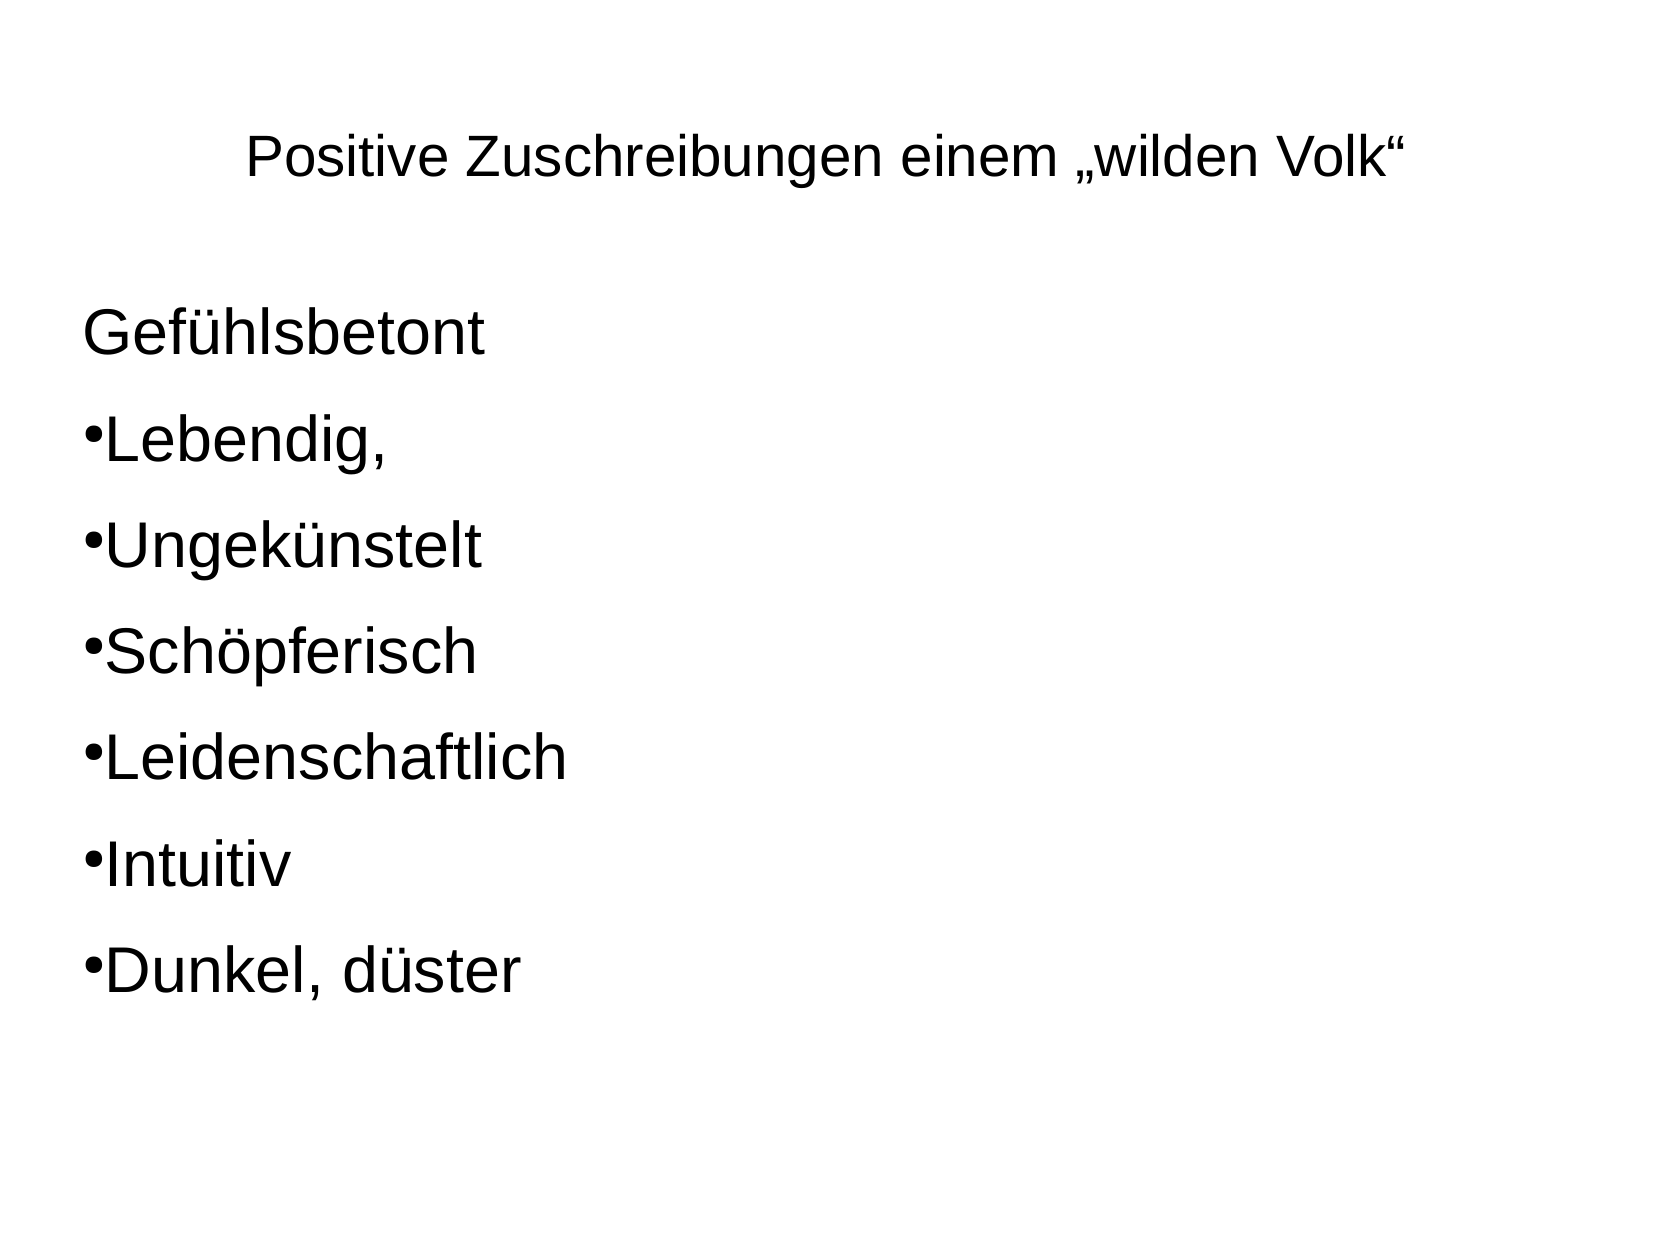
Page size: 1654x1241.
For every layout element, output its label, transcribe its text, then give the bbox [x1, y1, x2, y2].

list Gefühlsbetont Lebendig, Ungekünstelt Schöpferisch Leidenschaftlich Intuitiv Dunkel, düster [82, 290, 1571, 1010]
title Positive Zuschreibungen einem „wilden Volk“ [82, 49, 1571, 257]
